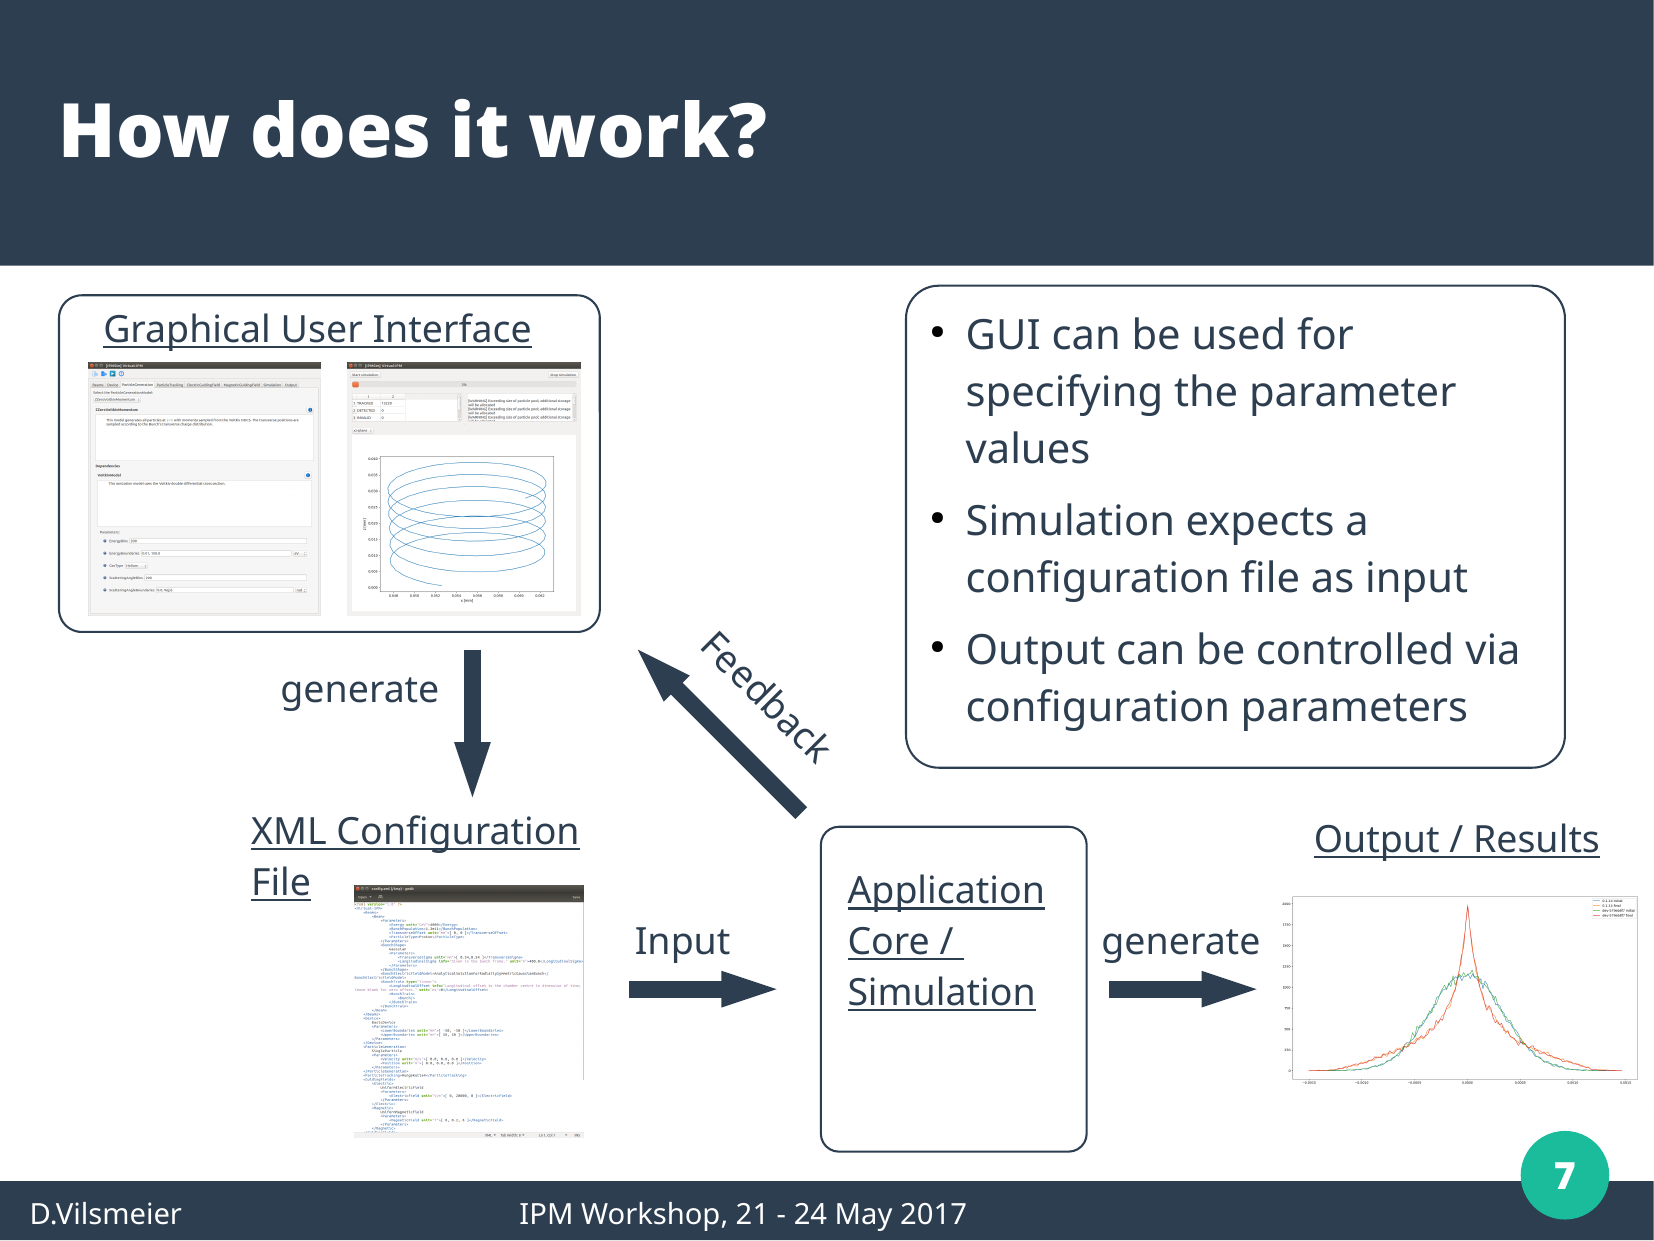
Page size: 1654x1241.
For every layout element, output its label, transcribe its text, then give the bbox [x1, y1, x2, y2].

text_box Output / Results [1299, 805, 1625, 873]
title How does it work? [59, 49, 1595, 207]
text_box generate [1086, 907, 1294, 975]
picture [88, 363, 321, 616]
text_box Input [620, 907, 768, 975]
text_box XML Configuration File [236, 797, 650, 945]
text_box Graphical User Interface [88, 295, 591, 363]
text_box Application Core / Simulation [832, 856, 1069, 1123]
picture [354, 945, 584, 1138]
picture [347, 363, 581, 616]
text_box generate [265, 655, 473, 723]
text_box Feedback [673, 604, 868, 798]
text_box GUI can be used for specifying the parameter values Simulation expects a configuration file as input Output can be controlled via configuration parameters [915, 297, 1563, 751]
picture [1237, 868, 1654, 1105]
